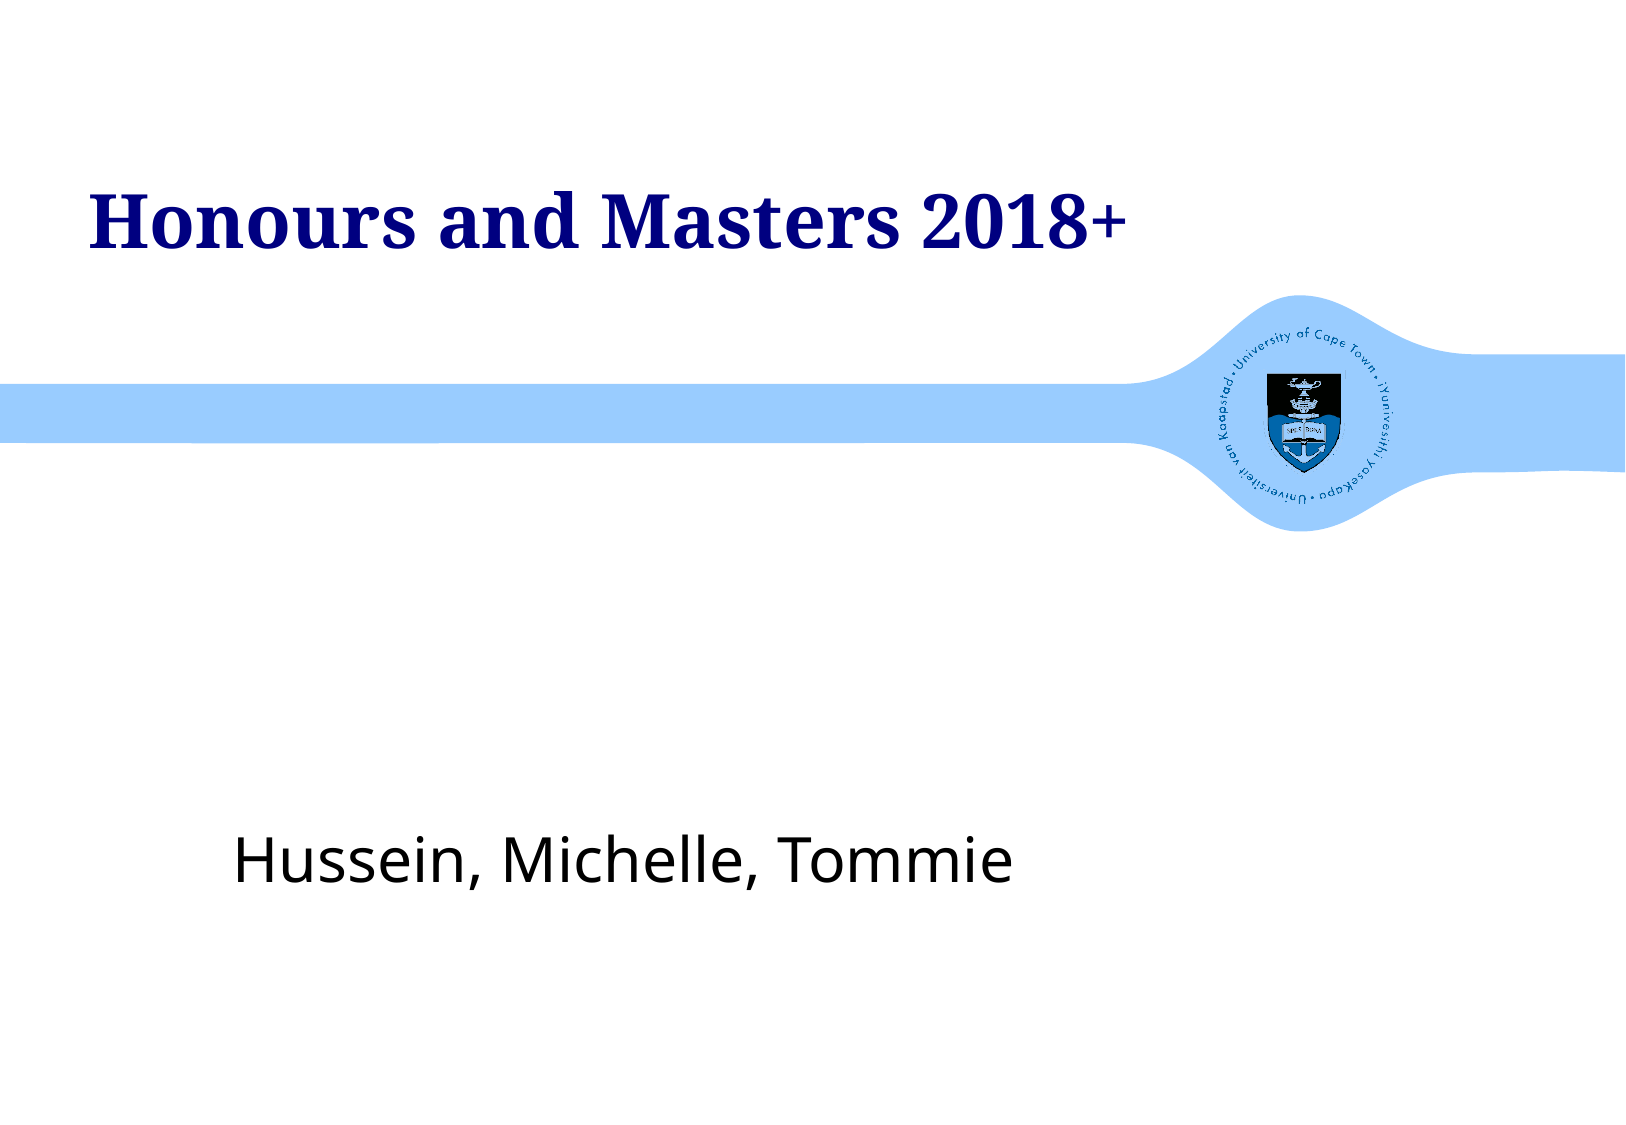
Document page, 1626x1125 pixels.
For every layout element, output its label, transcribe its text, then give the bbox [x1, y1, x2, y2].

title Honours and Masters 2018+ [88, 88, 1133, 352]
picture [1178, 305, 1416, 527]
subtitle Hussein, Michelle, Tommie [88, 486, 1160, 1125]
